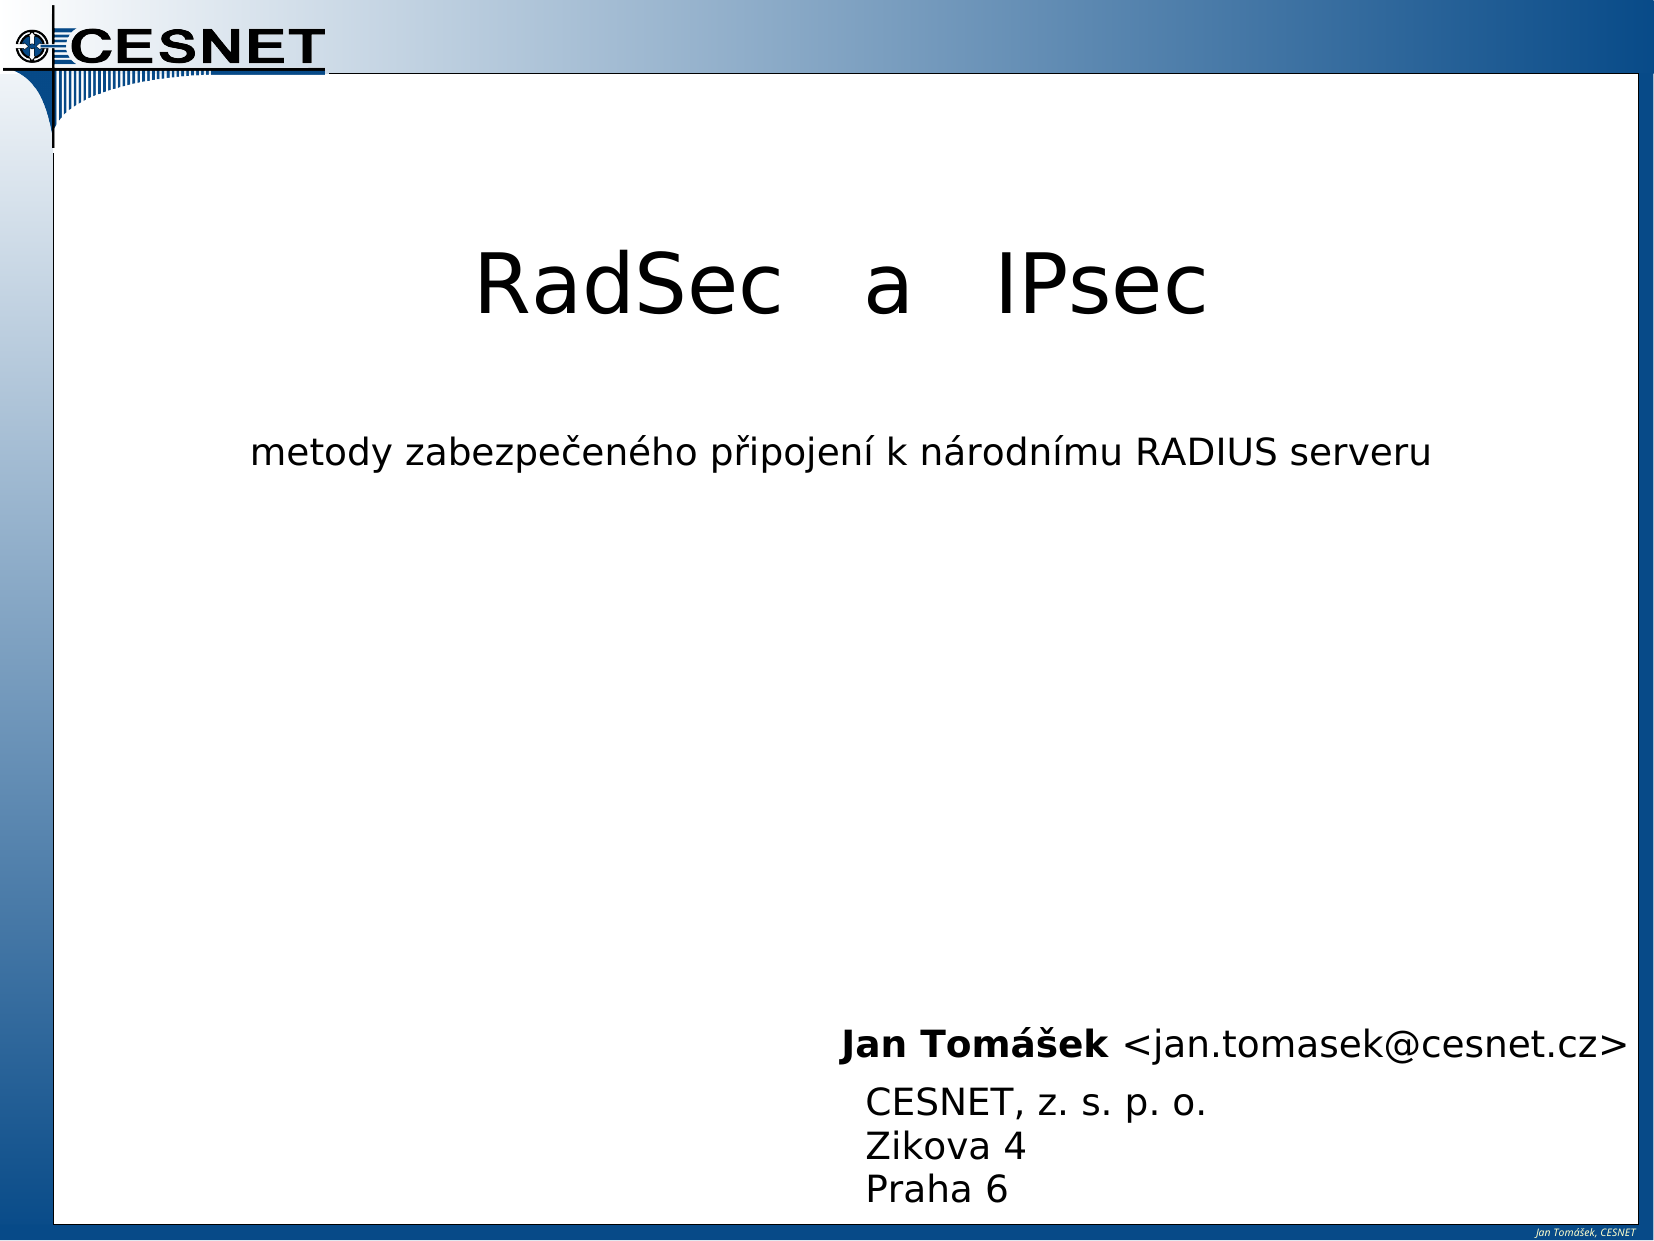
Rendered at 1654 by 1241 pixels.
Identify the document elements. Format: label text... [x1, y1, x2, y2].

text_box Jan Tomášek <jan.tomasek@cesnet.cz> CESNET, z. s. p. o. Zikova 4 Praha 6 [826, 1015, 1645, 1220]
text_box RadSec a IPsec metody zabezpečeného připojení k národnímu RADIUS serveru [59, 228, 1625, 482]
picture [3, 5, 325, 148]
text_box Jan Tomášek, CESNET [1328, 1224, 1651, 1241]
text_box [0, 0, 1654, 1241]
